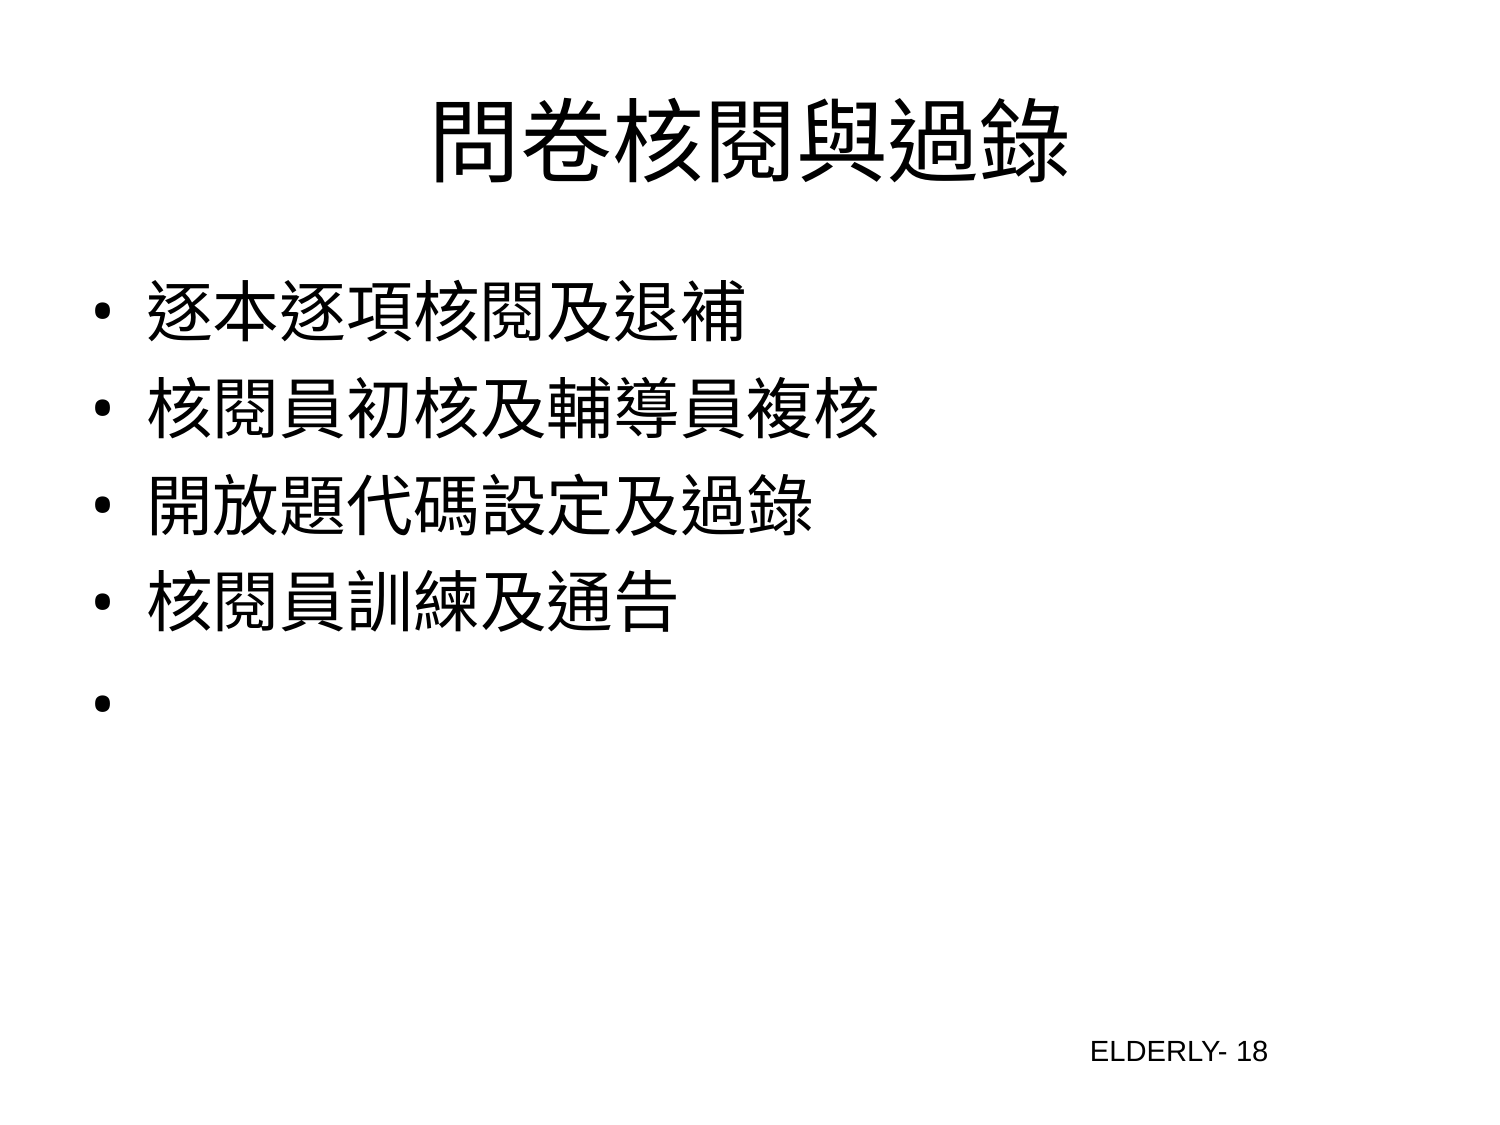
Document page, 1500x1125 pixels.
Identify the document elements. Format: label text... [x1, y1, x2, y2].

text_box ELDERLY- [1074, 1024, 1426, 1103]
title 問卷核閱與過錄 [75, 45, 1426, 233]
list 逐本逐項核閱及退補 核閱員初核及輔導員複核 開放題代碼設定及過錄 核閱員訓練及通告 [75, 262, 1426, 1005]
